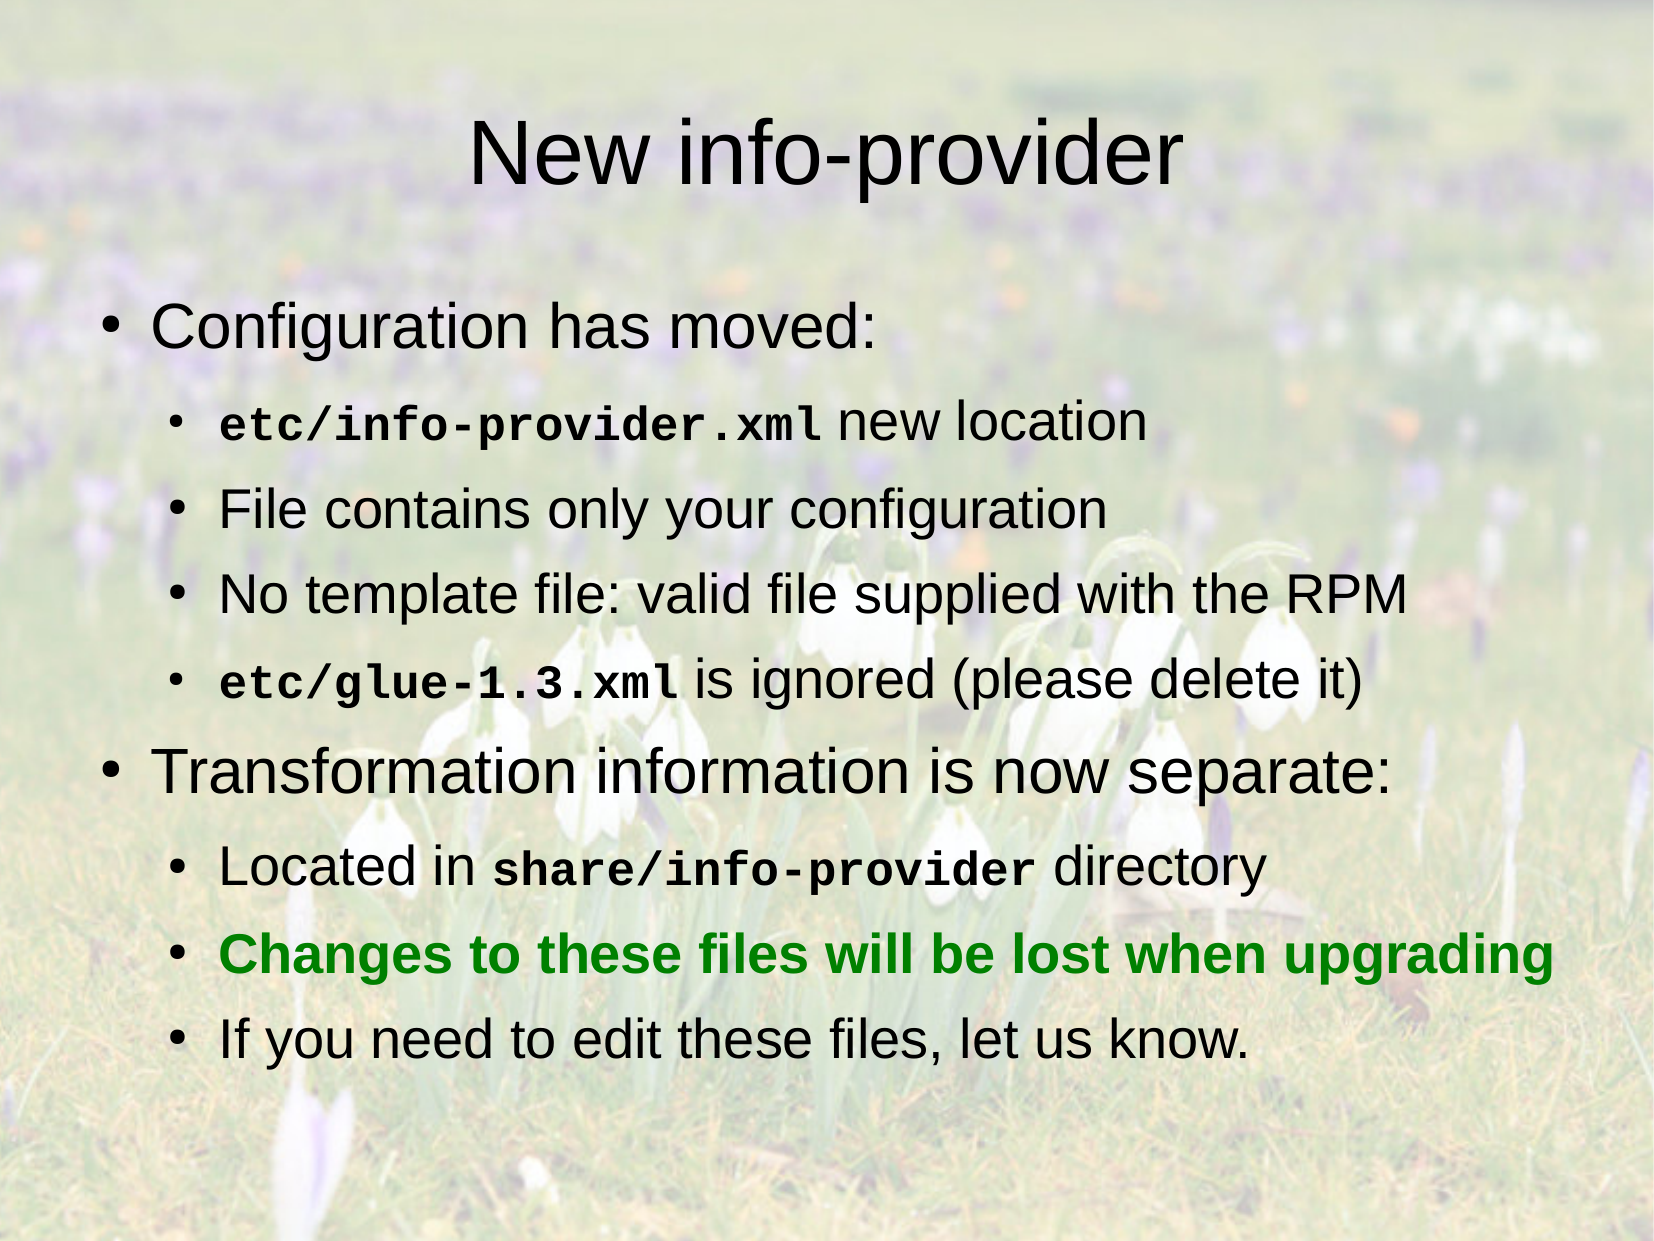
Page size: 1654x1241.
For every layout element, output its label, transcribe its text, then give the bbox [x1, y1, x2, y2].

list Configuration has moved: etc/info-provider.xml new location File contains only your configuration No template file: valid file supplied with the RPM etc/glue-1.3.xml is ignored (please delete it) Transformation information is now separate: Located in share/info-provider directory Changes to these files will be lost when upgrading If you need to edit these files, let us know. [82, 290, 1571, 1109]
title New info-provider [82, 49, 1571, 257]
picture [0, 0, 1654, 1241]
